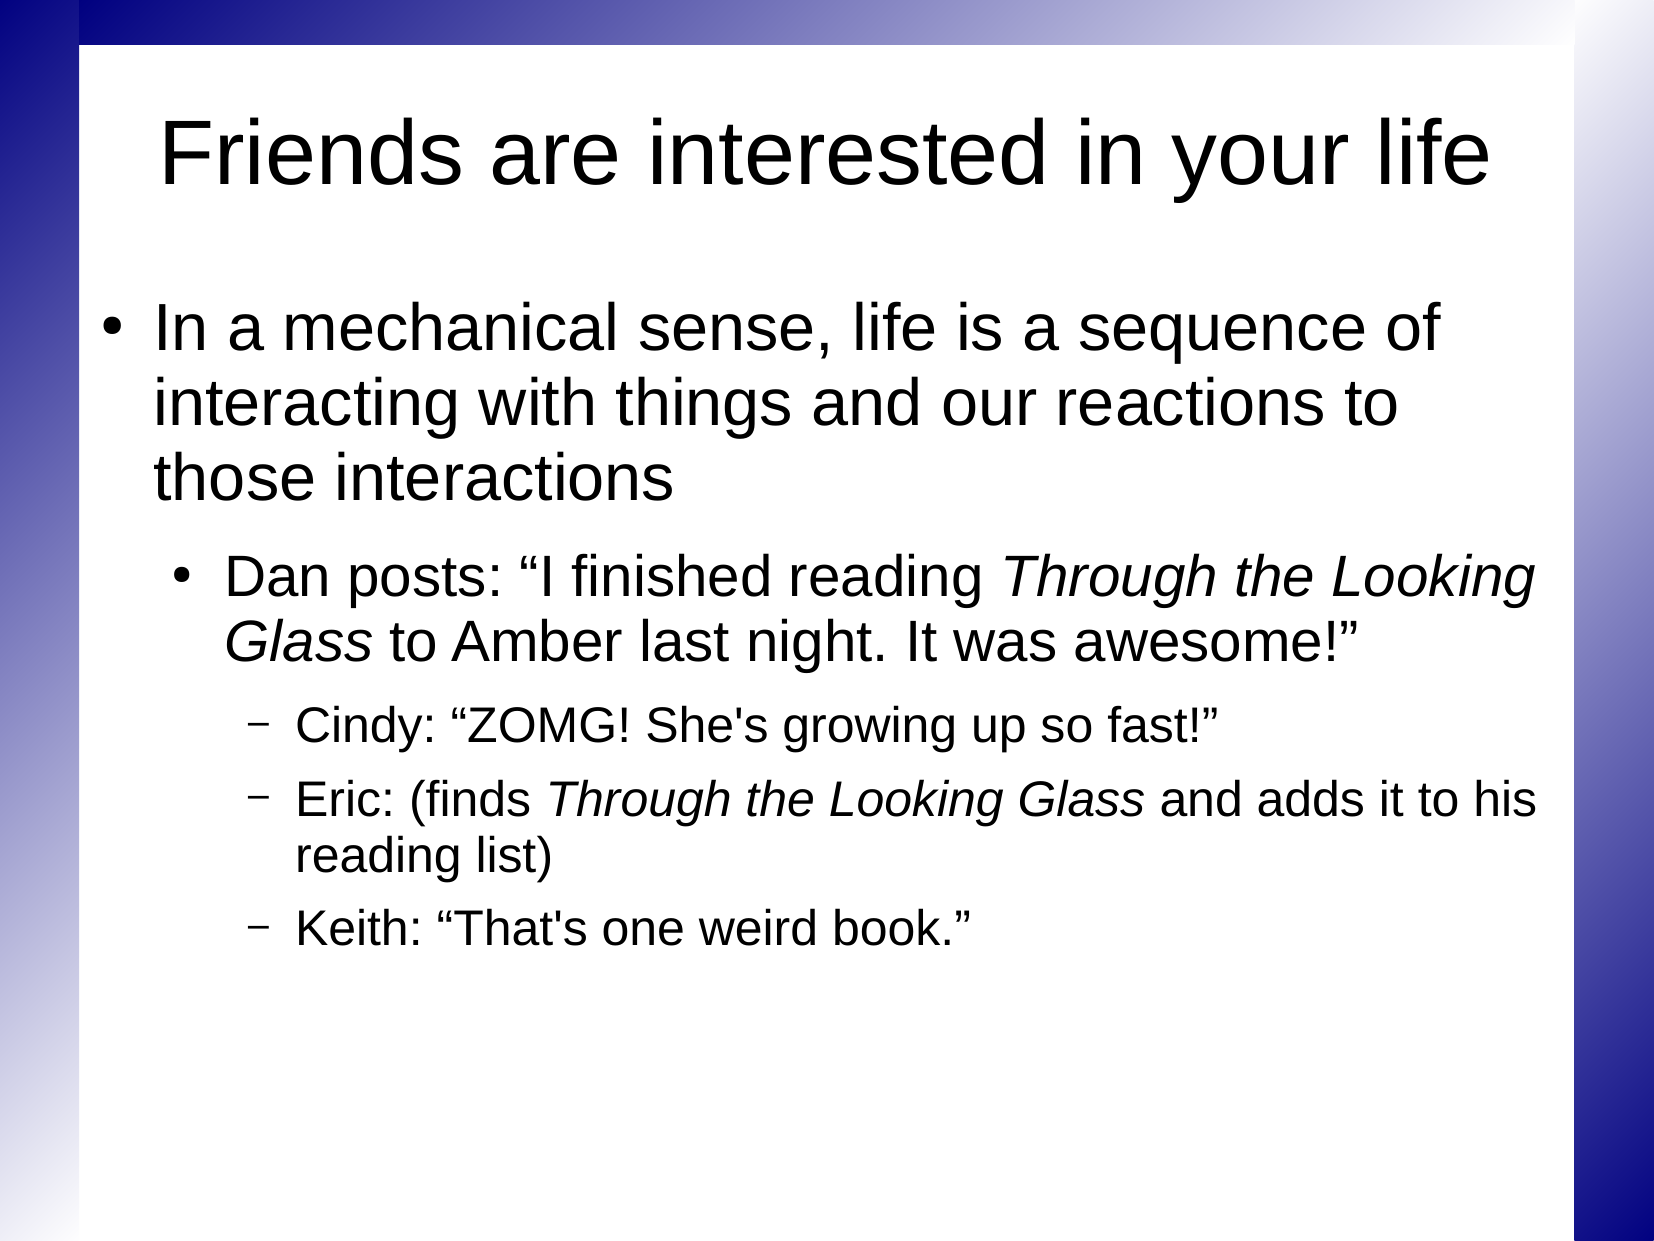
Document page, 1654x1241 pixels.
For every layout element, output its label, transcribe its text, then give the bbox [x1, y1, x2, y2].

title Friends are interested in your life [82, 56, 1571, 250]
list In a mechanical sense, life is a sequence of interacting with things and our reactions to those interactions Dan posts: “I finished reading Through the Looking Glass to Amber last night. It was awesome!” Cindy: “ZOMG! She's growing up so fast!” Eric: (finds Through the Looking Glass and adds it to his reading list) Keith: “That's one weird book.” [82, 290, 1571, 1094]
